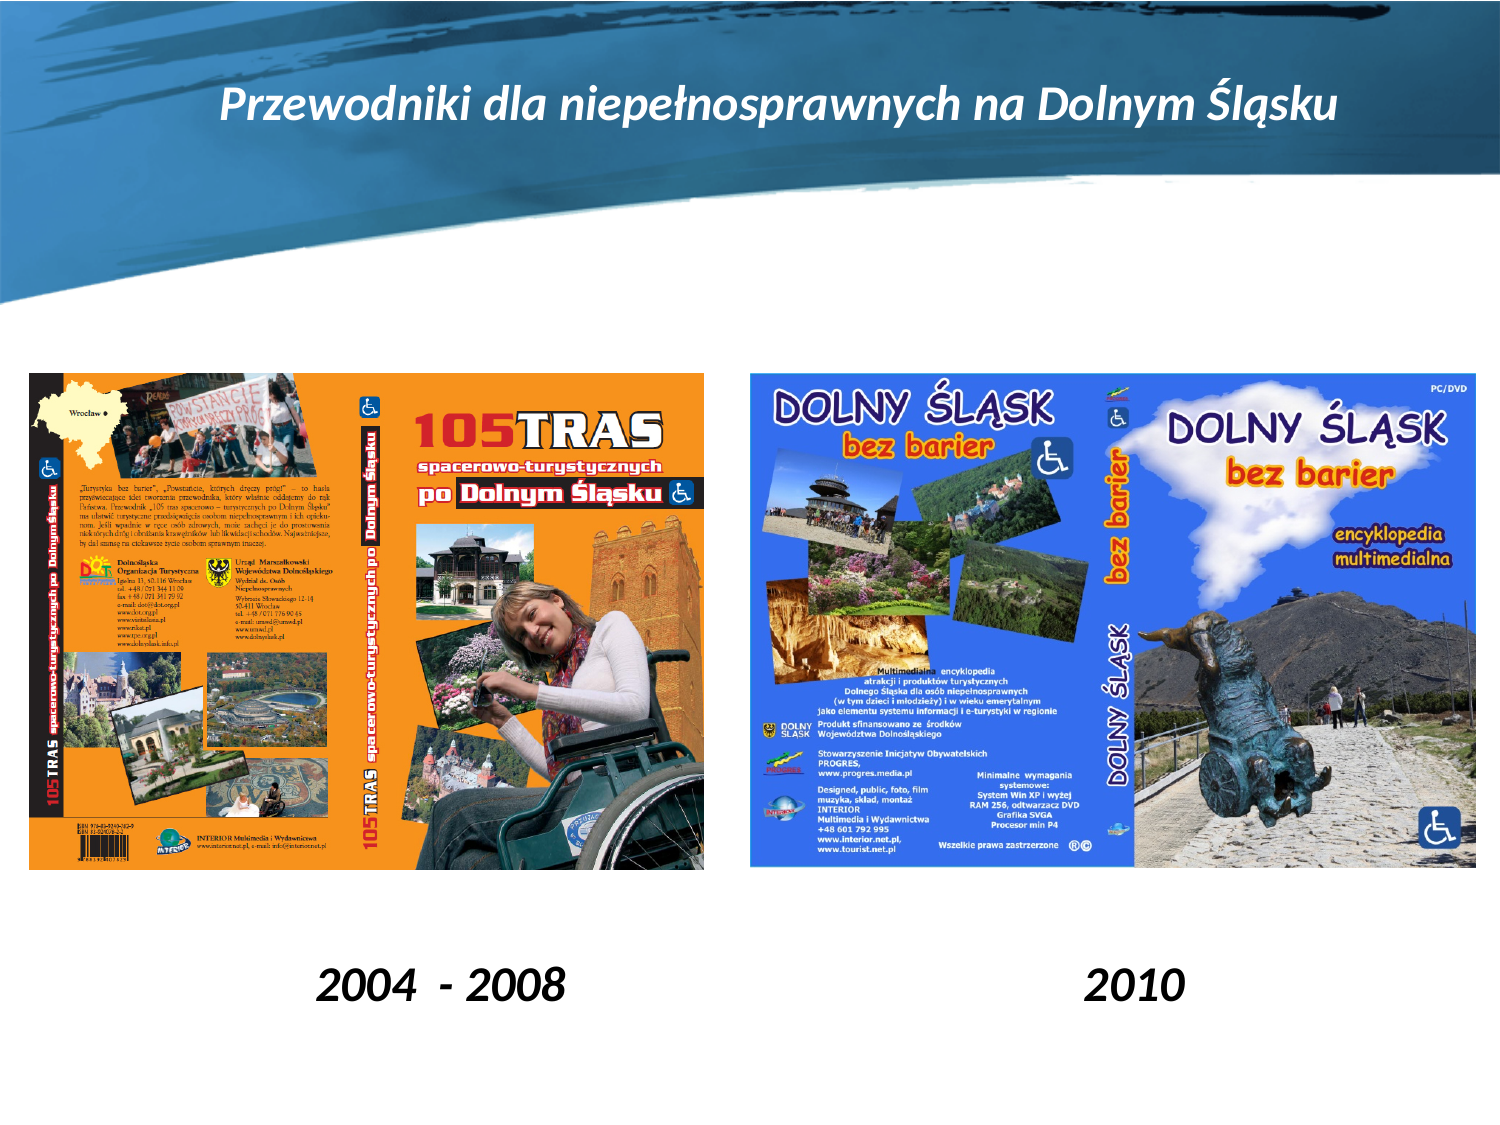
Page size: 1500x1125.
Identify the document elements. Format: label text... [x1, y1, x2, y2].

title Przewodniki dla niepełnosprawnych na Dolnym Śląsku [194, 42, 1365, 303]
picture [29, 373, 704, 870]
picture [750, 373, 1476, 868]
picture [0, 1, 1500, 305]
text_box 2004 - 2008 2010 [165, 940, 1335, 1083]
